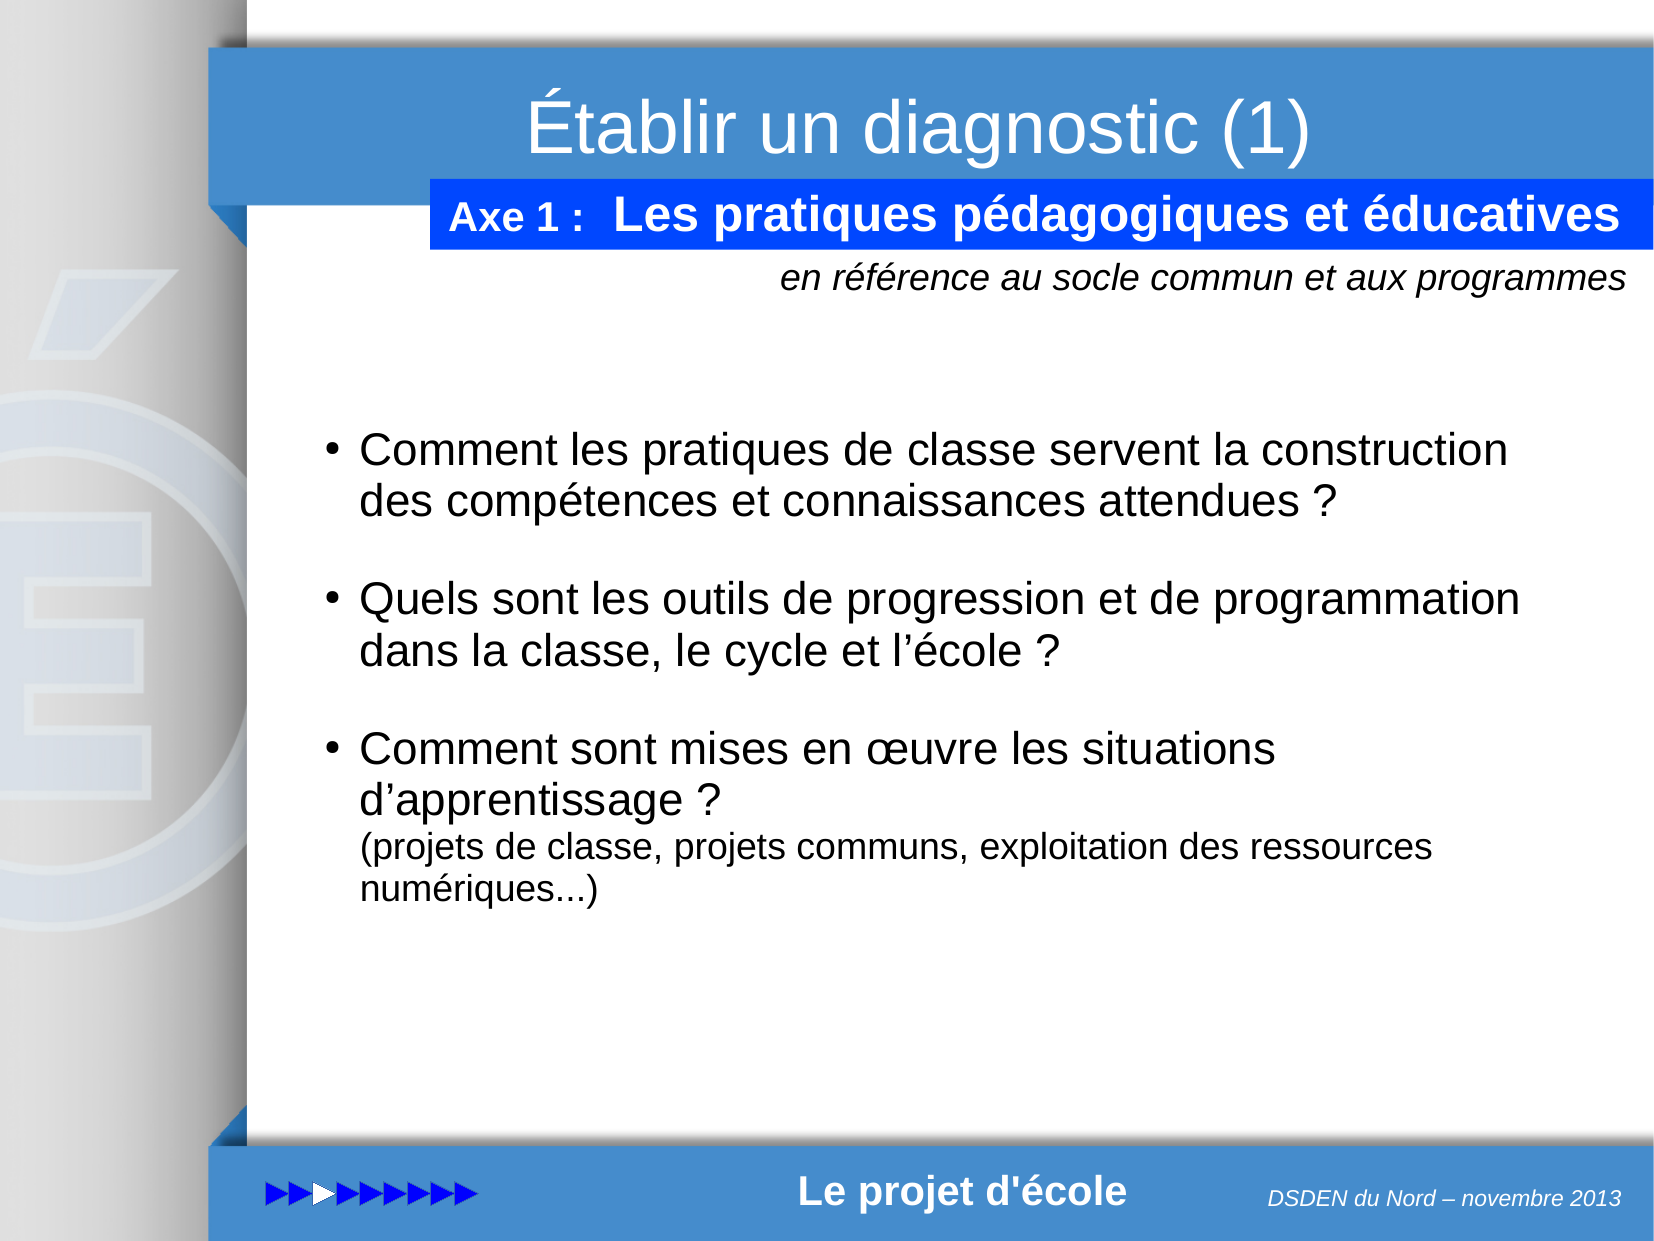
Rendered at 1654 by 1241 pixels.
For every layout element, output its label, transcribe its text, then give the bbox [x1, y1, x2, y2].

text_box [265, 1181, 479, 1206]
text_box Le projet d'école [783, 1160, 1143, 1222]
text_box Comment les pratiques de classe servent la construction des compétences et connaissances attendues ? Quels sont les outils de progression et de programmation dans la classe, le cycle et l’école ? Comment sont mises en œuvre les situations d’apprentissage ? (projets de classe, projets communs, exploitation des ressources numériques...) [309, 416, 1596, 925]
text_box en référence au socle commun et aux programmes [765, 249, 1642, 307]
picture [0, 0, 1654, 1241]
text_box DSDEN du Nord – novembre 2013 [1151, 1178, 1637, 1220]
text_box Axe 1 : Les pratiques pédagogiques et éducatives [430, 178, 1654, 250]
text_box Établir un diagnostic (1) [510, 78, 1447, 178]
